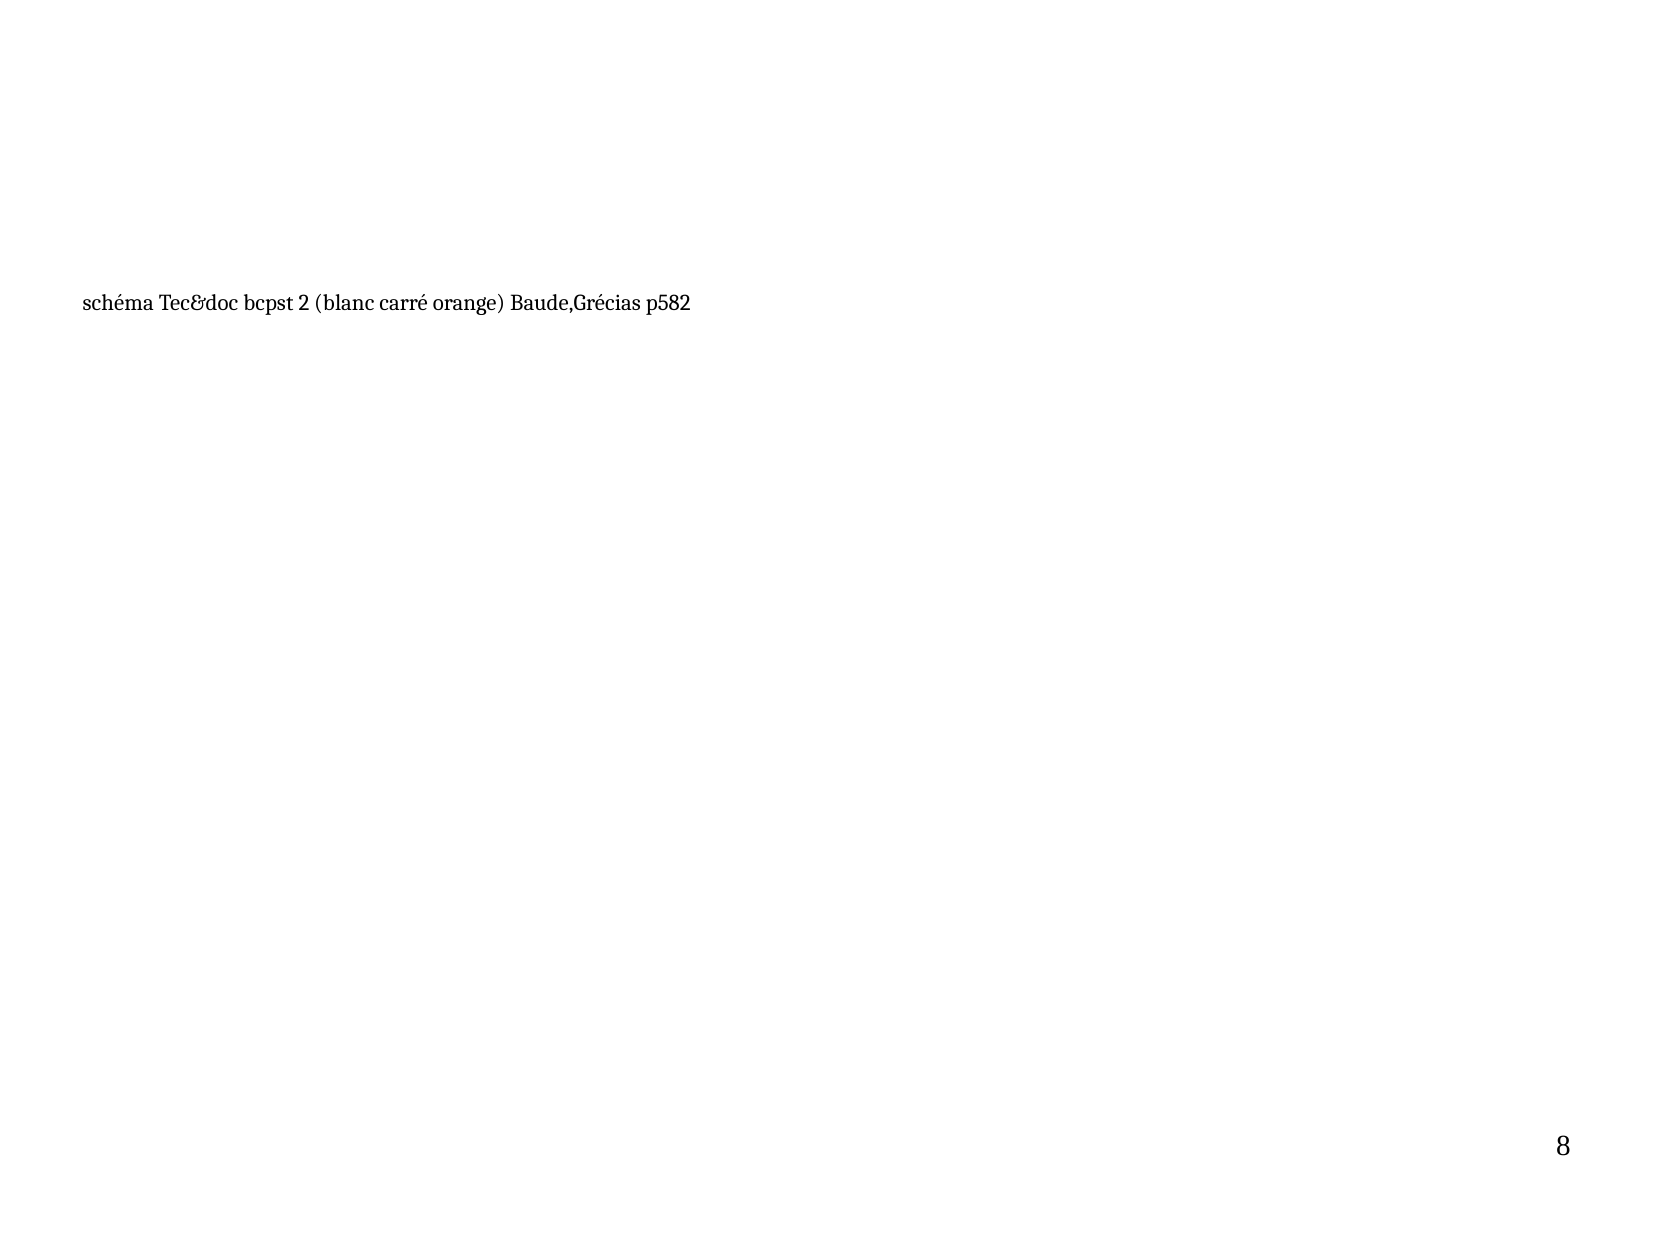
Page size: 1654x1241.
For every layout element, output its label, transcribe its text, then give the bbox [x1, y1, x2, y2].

list schéma Tec&doc bcpst 2 (blanc carré orange) Baude,Grécias p582 [82, 290, 1571, 1109]
